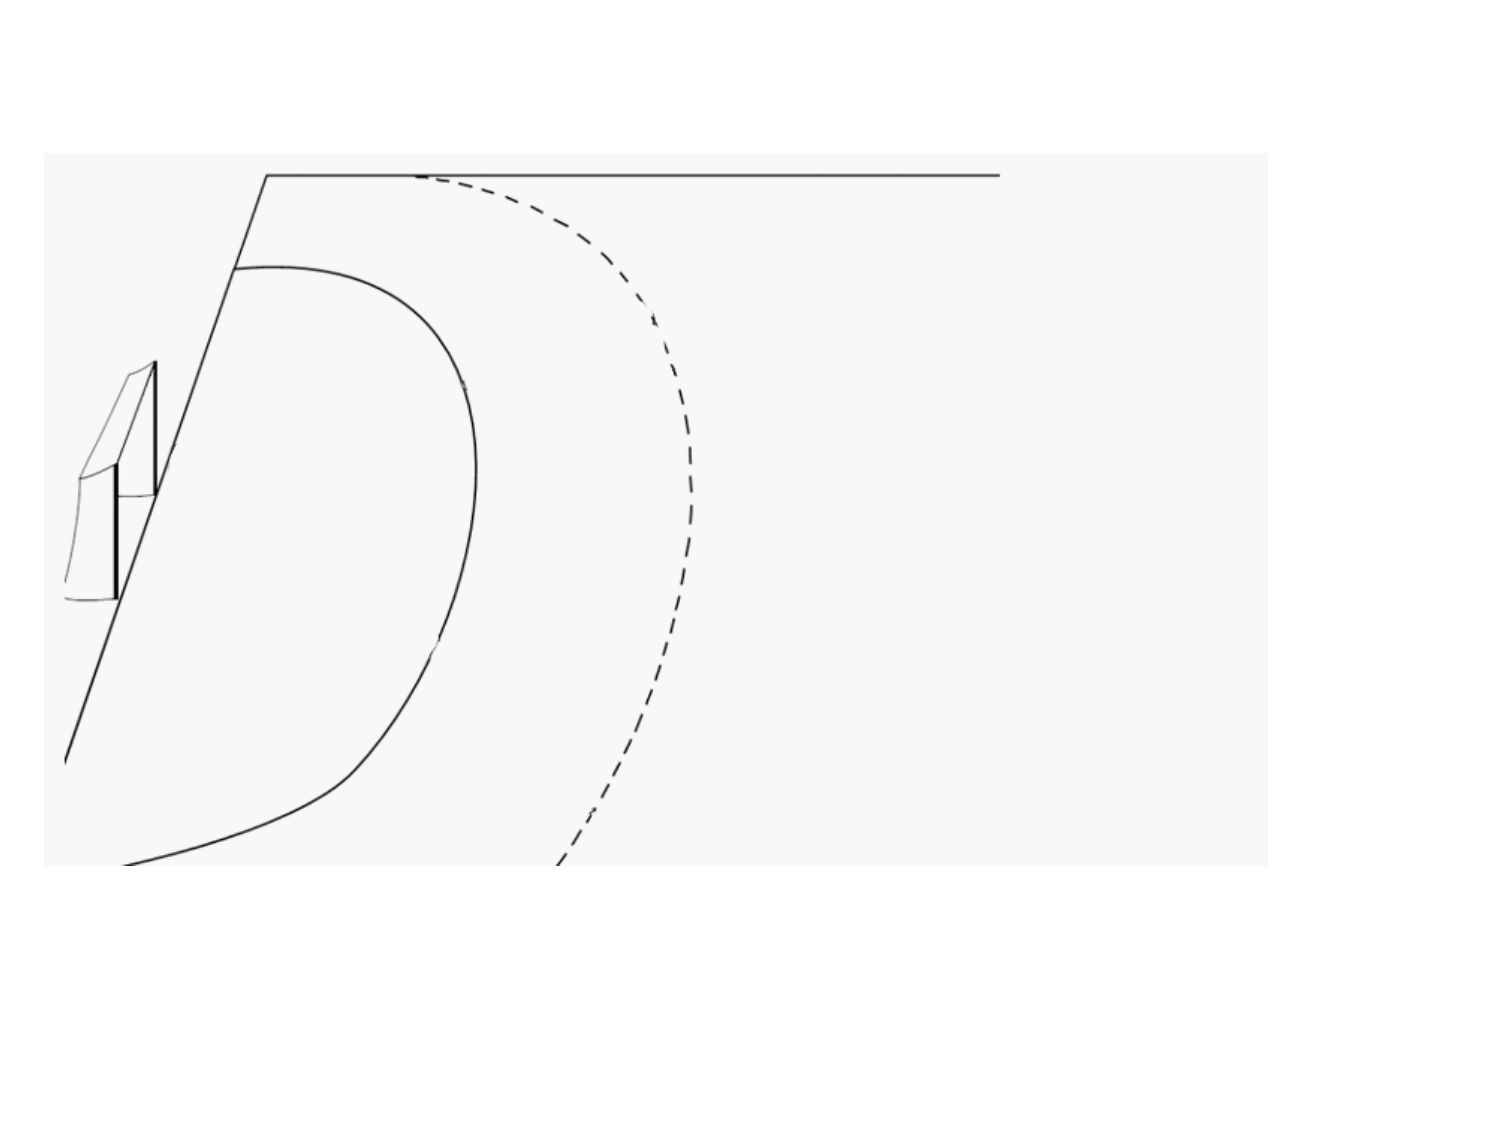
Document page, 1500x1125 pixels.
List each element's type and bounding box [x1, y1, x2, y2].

picture [44, 153, 1268, 866]
